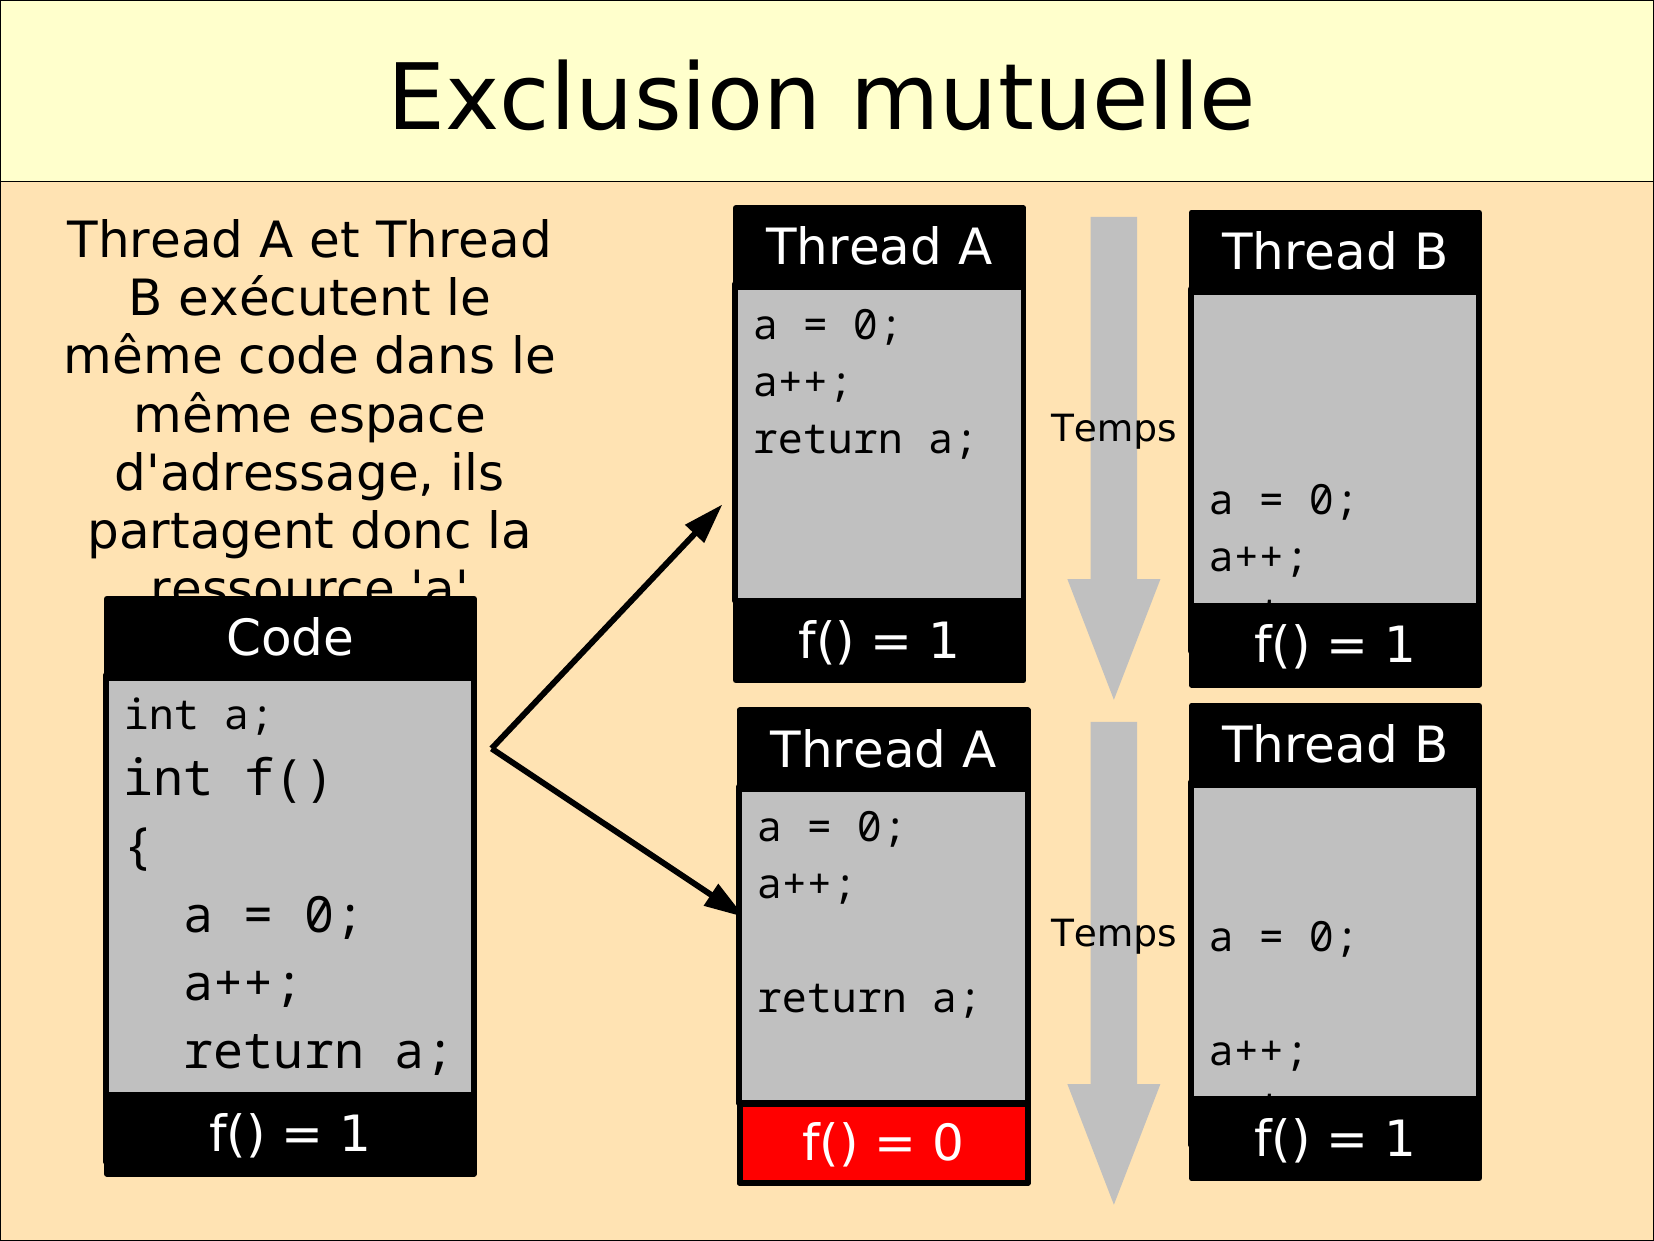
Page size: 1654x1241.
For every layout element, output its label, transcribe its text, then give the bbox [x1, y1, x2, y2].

text_box Thread A [735, 208, 1024, 288]
text_box f() = 0 [739, 1103, 1028, 1183]
text_box a = 0; a++; return a; [739, 792, 1028, 1101]
text_box Temps [1067, 216, 1161, 700]
text_box a = 0; a++; return a; [1191, 788, 1480, 1096]
text_box Thread B [1191, 706, 1480, 785]
text_box Temps [1067, 721, 1161, 1205]
text_box a = 0; a++; return a; [735, 290, 1024, 598]
text_box f() = 1 [1191, 1099, 1480, 1179]
text_box f() = 1 [1191, 605, 1480, 685]
text_box int a; int f() { a = 0; a++; return a; } [106, 681, 474, 1092]
text_box Thread A [739, 710, 1028, 790]
title Exclusion mutuelle [114, 38, 1531, 158]
text_box Thread B [1191, 212, 1480, 292]
text_box Thread A et Thread B exécutent le même code dans le même espace d'adressage, ils partagent donc la ressource 'a' [31, 203, 590, 568]
text_box f() = 1 [106, 1094, 474, 1174]
text_box a = 0; a++; return a; [1191, 295, 1480, 603]
text_box Code [106, 598, 474, 678]
text_box f() = 1 [735, 601, 1024, 681]
